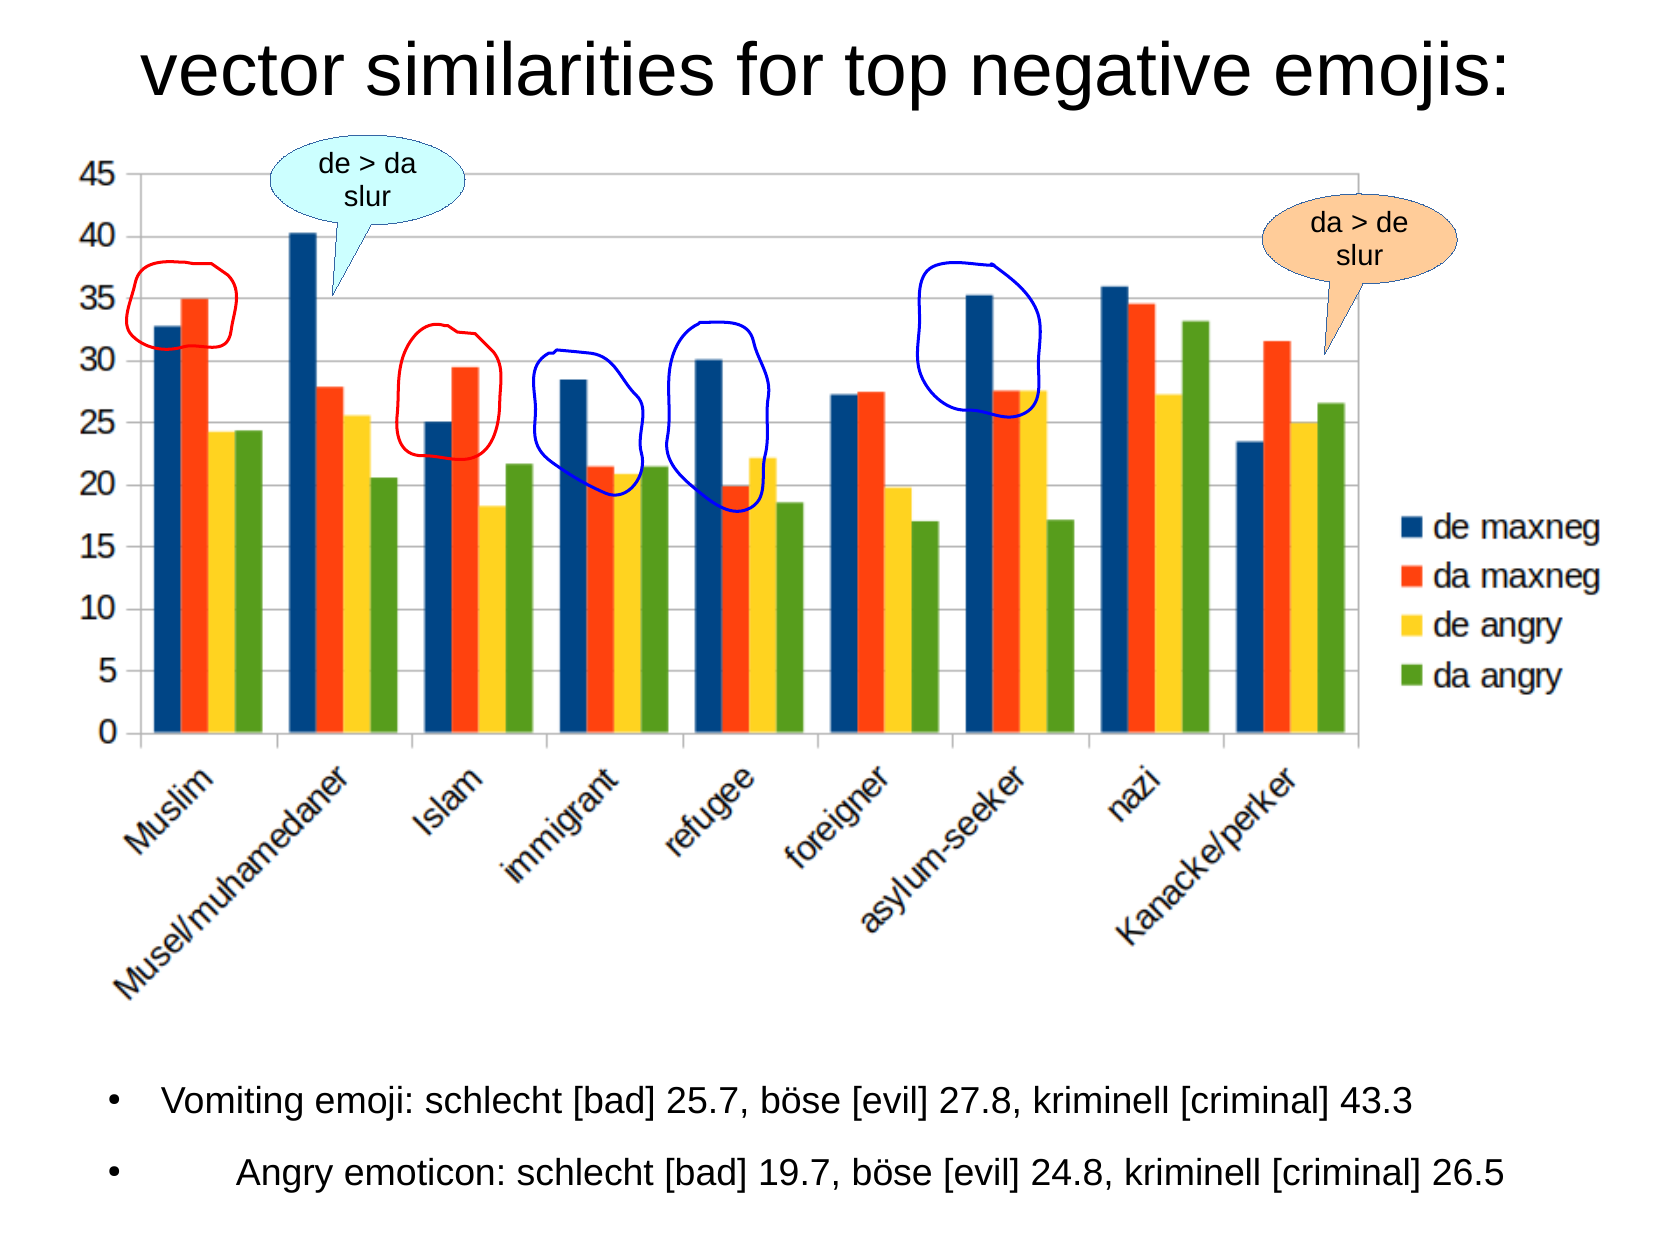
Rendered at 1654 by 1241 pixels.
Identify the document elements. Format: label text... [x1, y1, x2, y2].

list Vomiting emoji: schlecht [bad] 25.7, böse [evil] 27.8, kriminell [criminal] 43.3 Angry emoticon: schlecht [bad] 19.7, böse [evil] 24.8, kriminell [criminal] 26.5 [90, 1080, 1579, 1241]
text_box da > de slur [1262, 193, 1458, 355]
text_box de > da slur [270, 135, 466, 296]
picture [53, 121, 1631, 1051]
title vector similarities for top negative emojis: what is worse: muslim or immigrant? [82, 26, 1571, 121]
